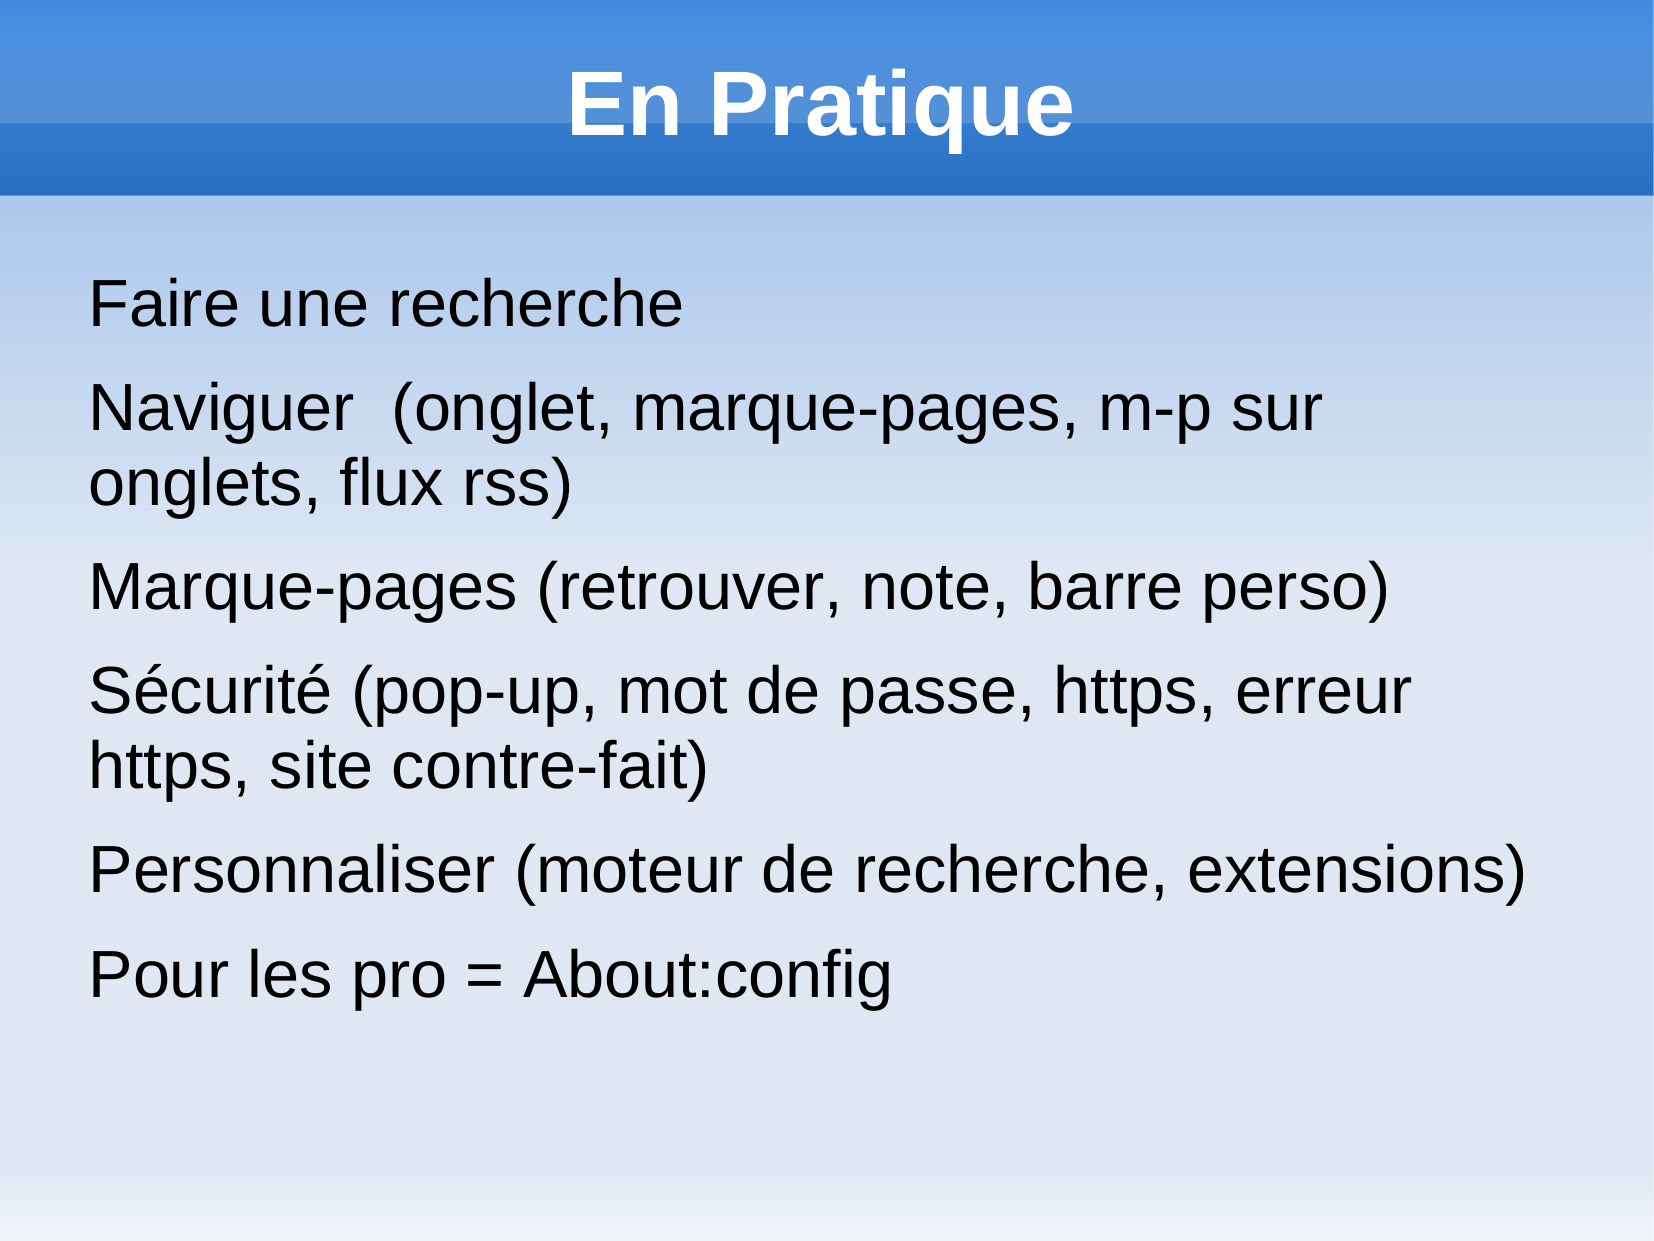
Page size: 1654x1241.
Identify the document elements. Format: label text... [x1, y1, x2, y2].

list Faire une recherche Naviguer (onglet, marque-pages, m-p sur onglets, flux rss) Marque-pages (retrouver, note, barre perso) Sécurité (pop-up, mot de passe, https, erreur https, site contre-fait) Personnaliser (moteur de recherche, extensions) Pour les pro = About:config [88, 265, 1577, 1070]
picture [0, 0, 1654, 1241]
title En Pratique [76, 0, 1565, 208]
